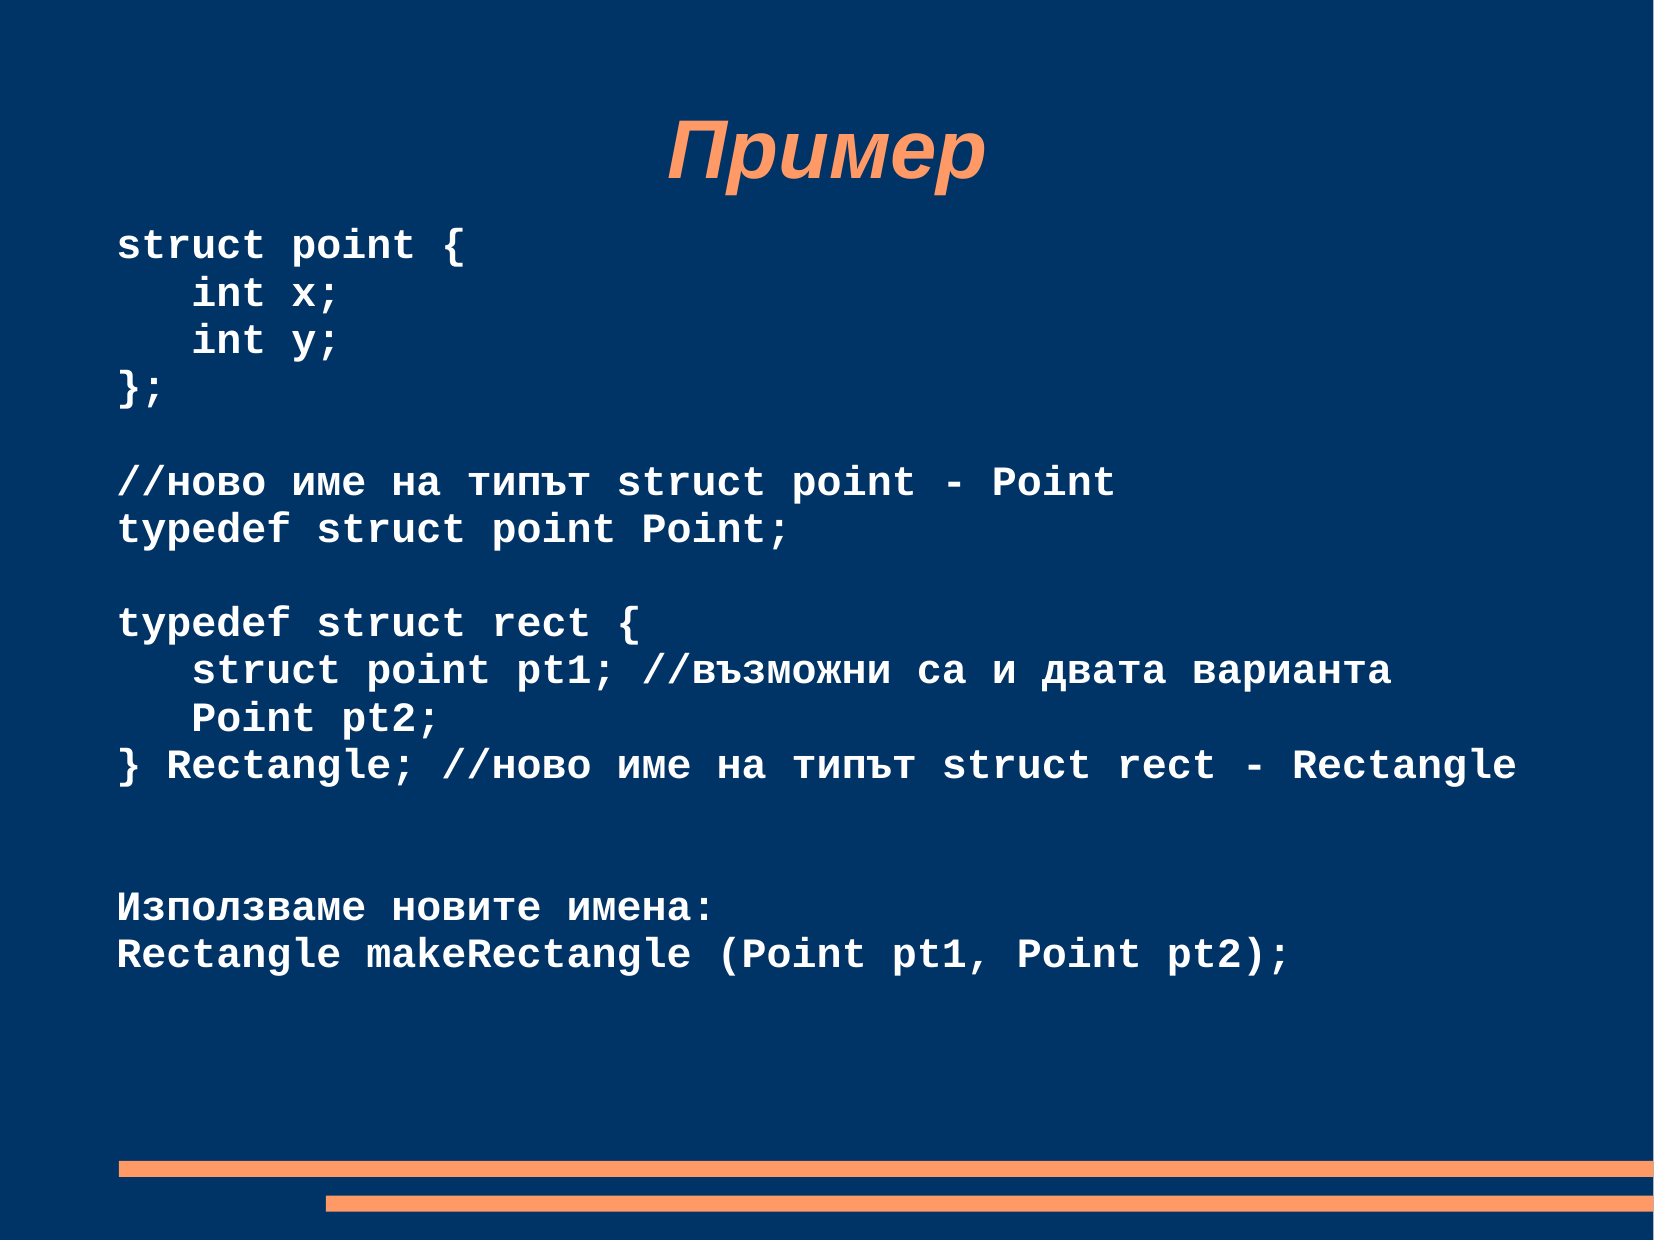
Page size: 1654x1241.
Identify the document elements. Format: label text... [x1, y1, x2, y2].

title Пример [121, 46, 1534, 216]
text_box struct point { int x; int y; }; //ново име на типът struct point - Point typedef struct point Point; typedef struct rect { struct point pt1; //възможни са и двата варианта Point pt2; } Rectangle; //ново име на типът struct rect - Rectangle Използваме новите имена: Rectangle makeRectangle (Point pt1, Point pt2); [101, 216, 1654, 996]
